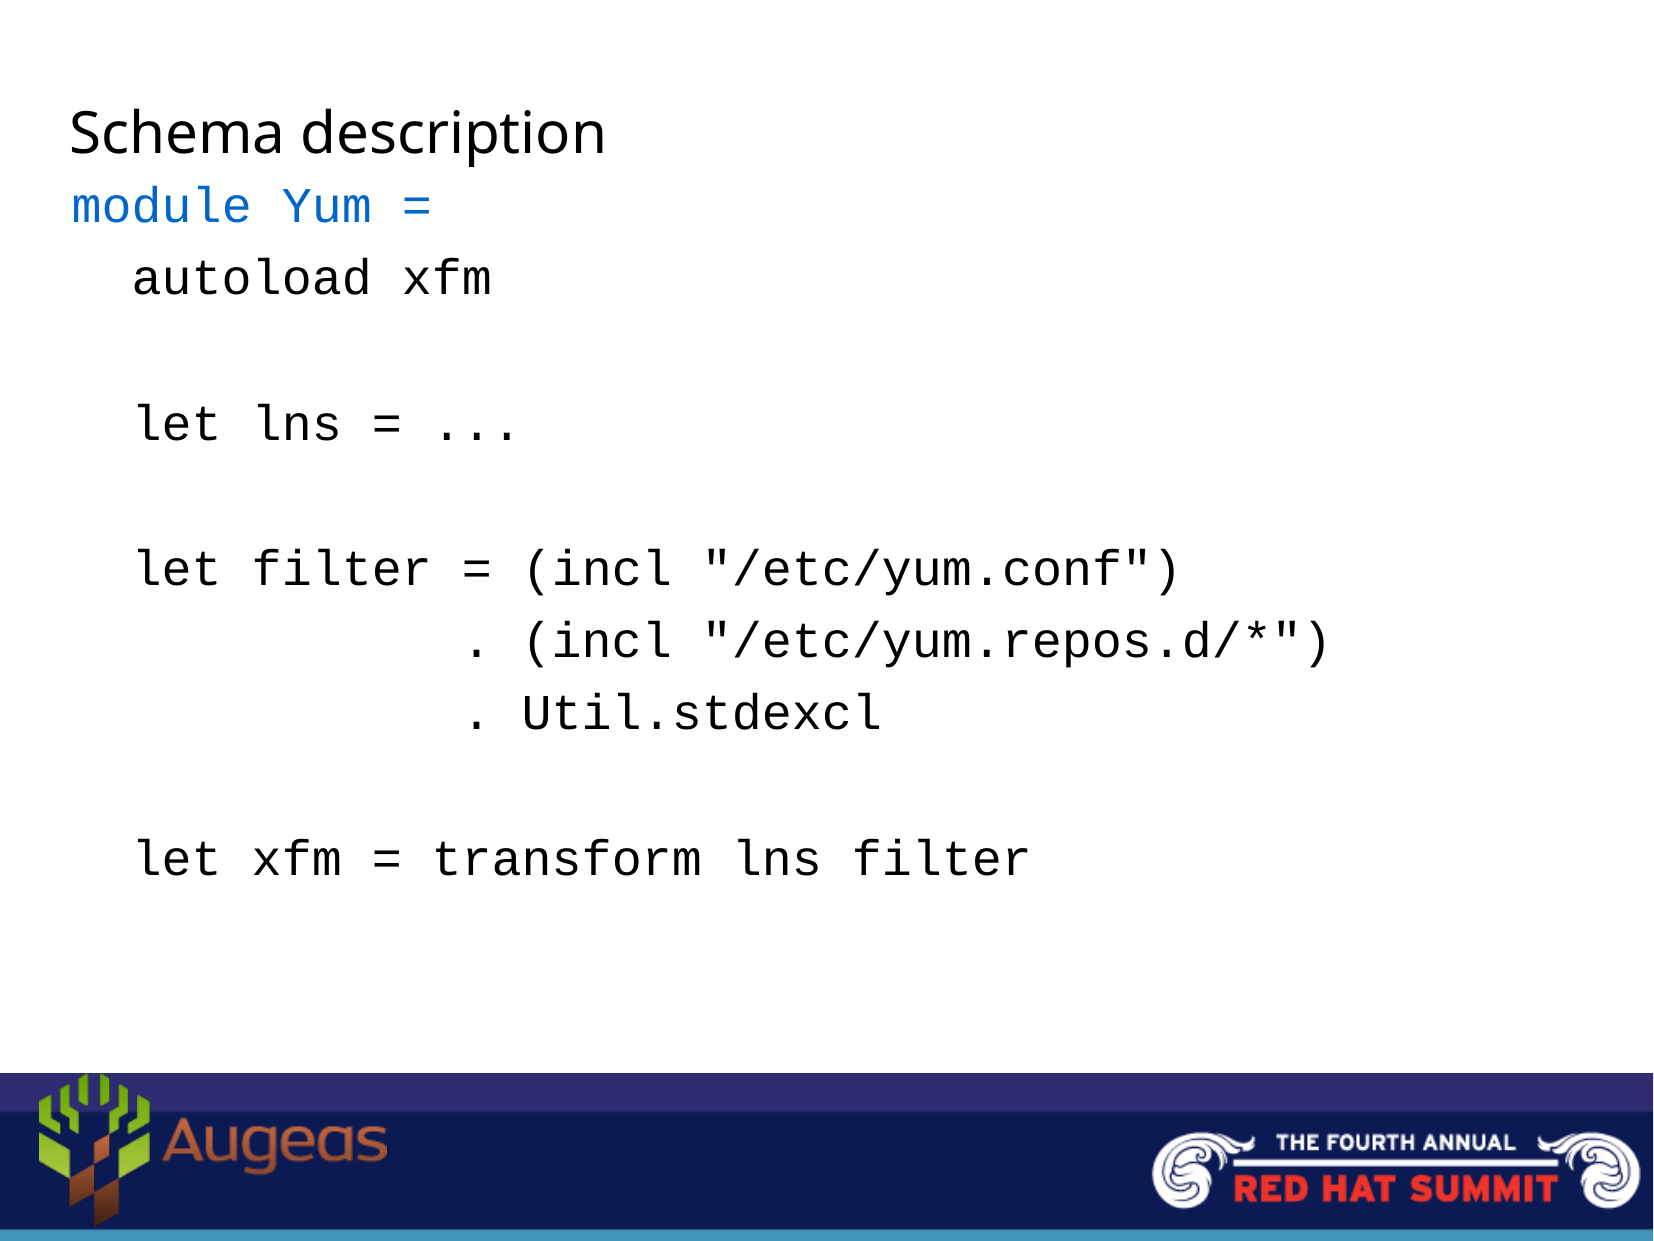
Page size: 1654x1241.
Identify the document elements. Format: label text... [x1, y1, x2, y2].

list module Yum = autoload xfm let lns = ... let filter = (incl "/etc/yum.conf") . (incl "/etc/yum.repos.d/*") . Util.stdexcl let xfm = transform lns filter [71, 180, 1495, 1089]
title Schema description [69, 71, 1501, 190]
picture [0, 1073, 1654, 1241]
